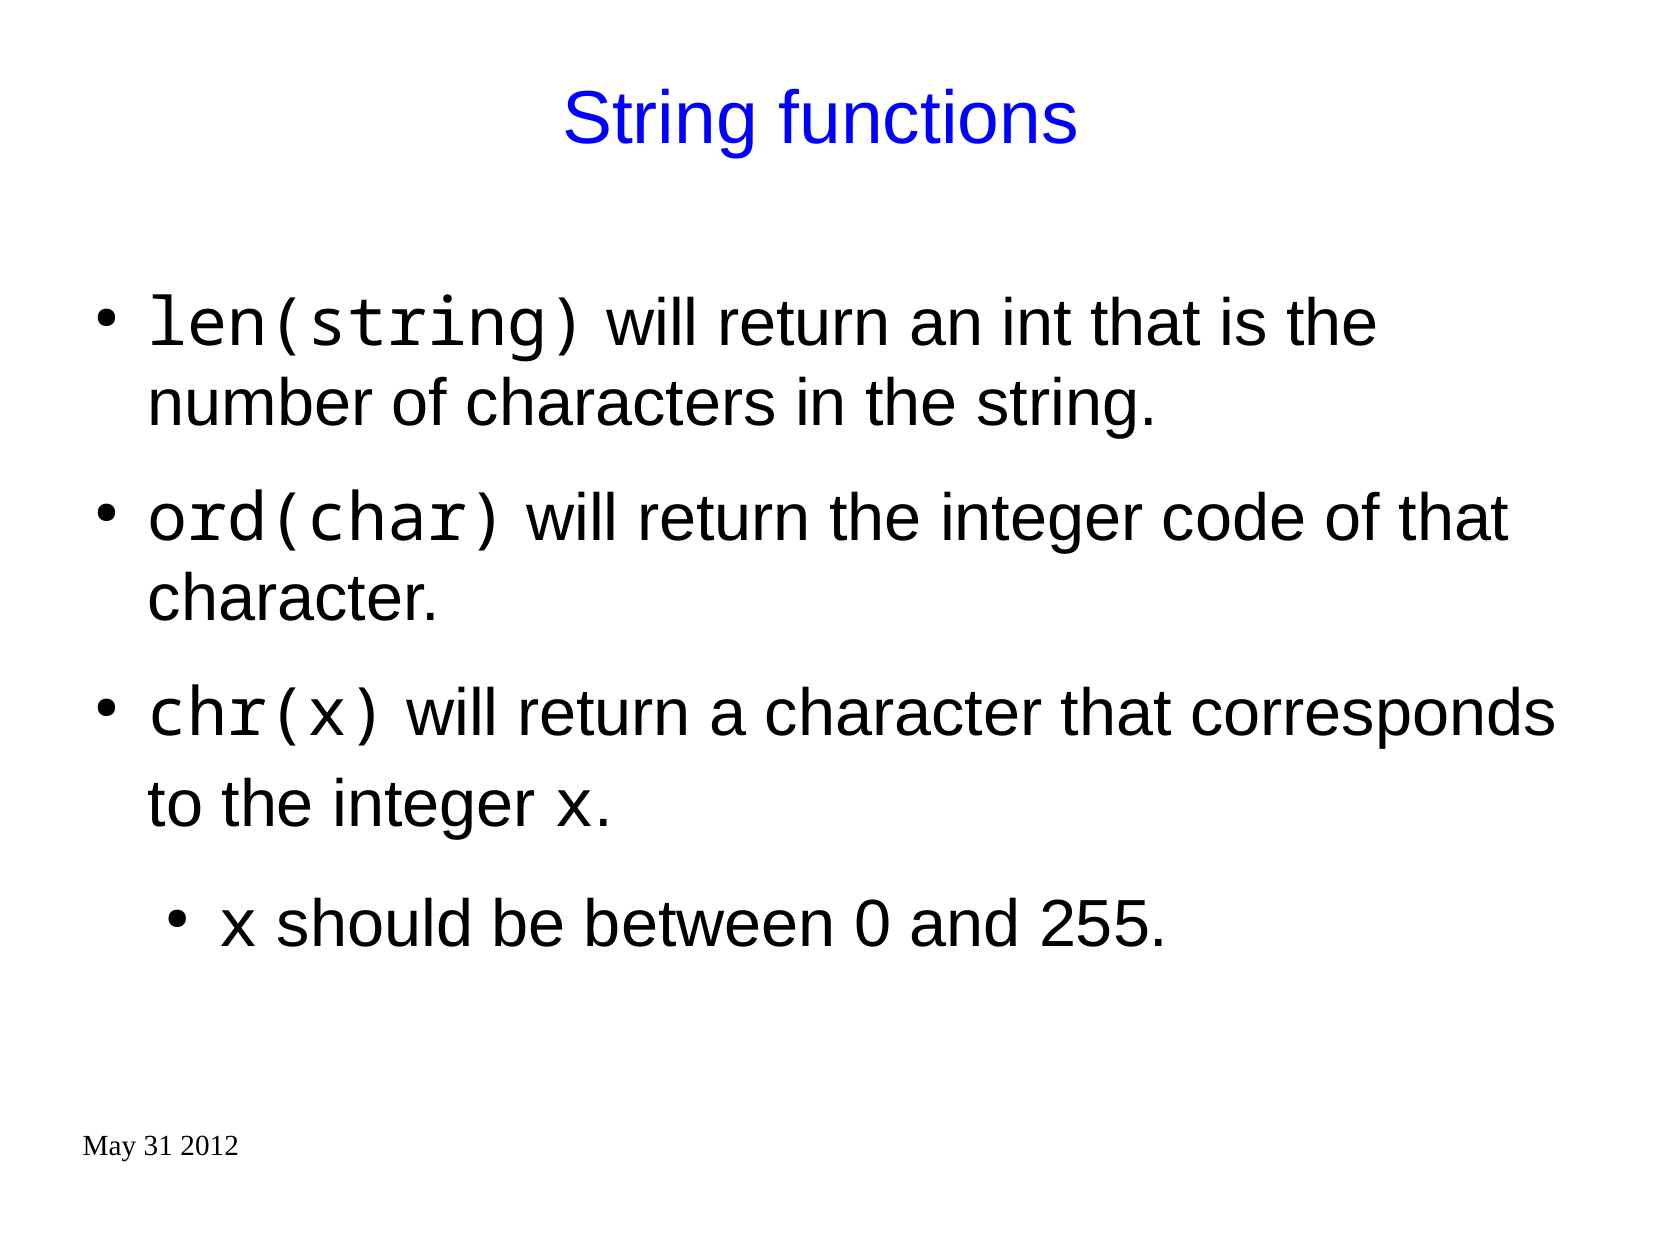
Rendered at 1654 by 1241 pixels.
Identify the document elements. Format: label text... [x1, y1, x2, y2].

title String functions [76, 58, 1565, 178]
list len(string) will return an int that is the number of characters in the string. ord(char) will return the integer code of that character. chr(x) will return a character that corresponds to the integer x. x should be between 0 and 255. [76, 274, 1565, 1093]
